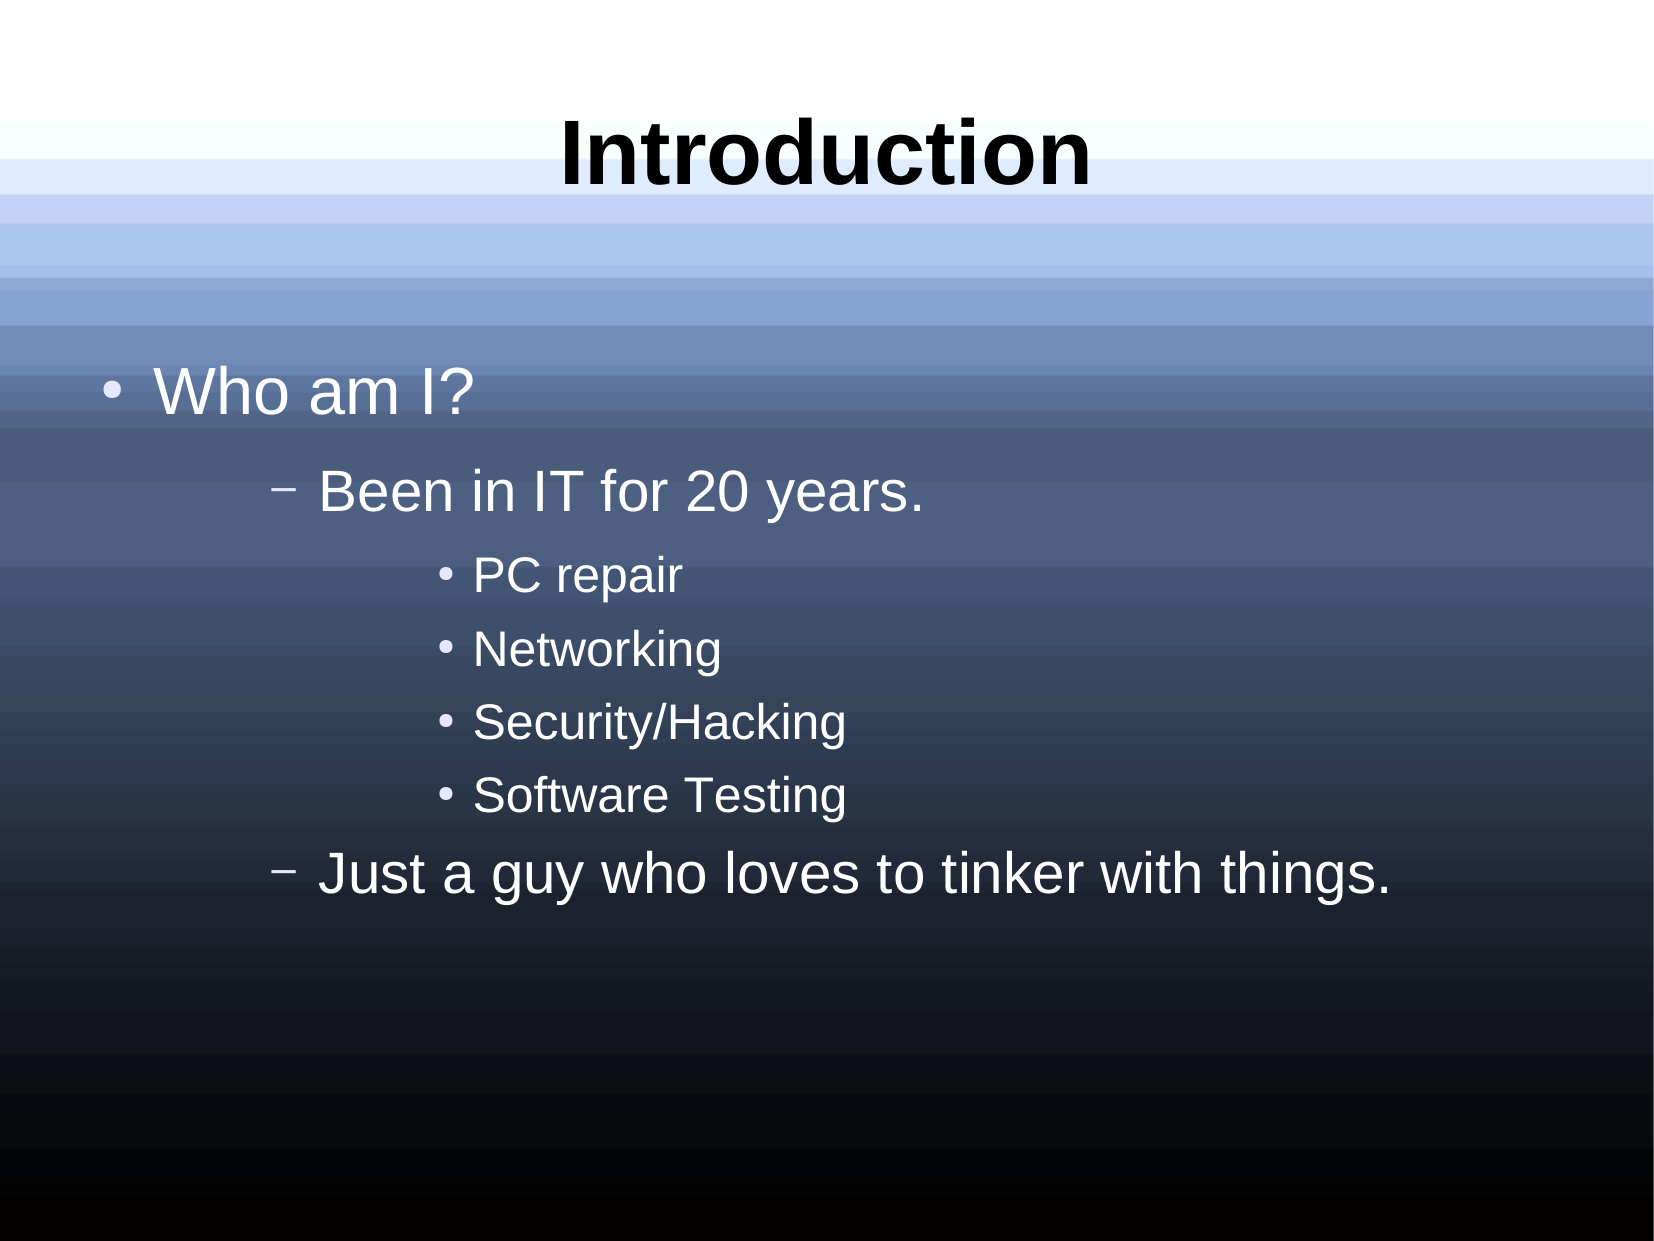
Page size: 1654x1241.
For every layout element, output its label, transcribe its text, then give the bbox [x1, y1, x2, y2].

picture [0, 0, 1654, 1241]
list Who am I? Been in IT for 20 years. PC repair Networking Security/Hacking Software Testing Just a guy who loves to tinker with things. [82, 354, 1571, 1109]
title Introduction [82, 49, 1571, 257]
